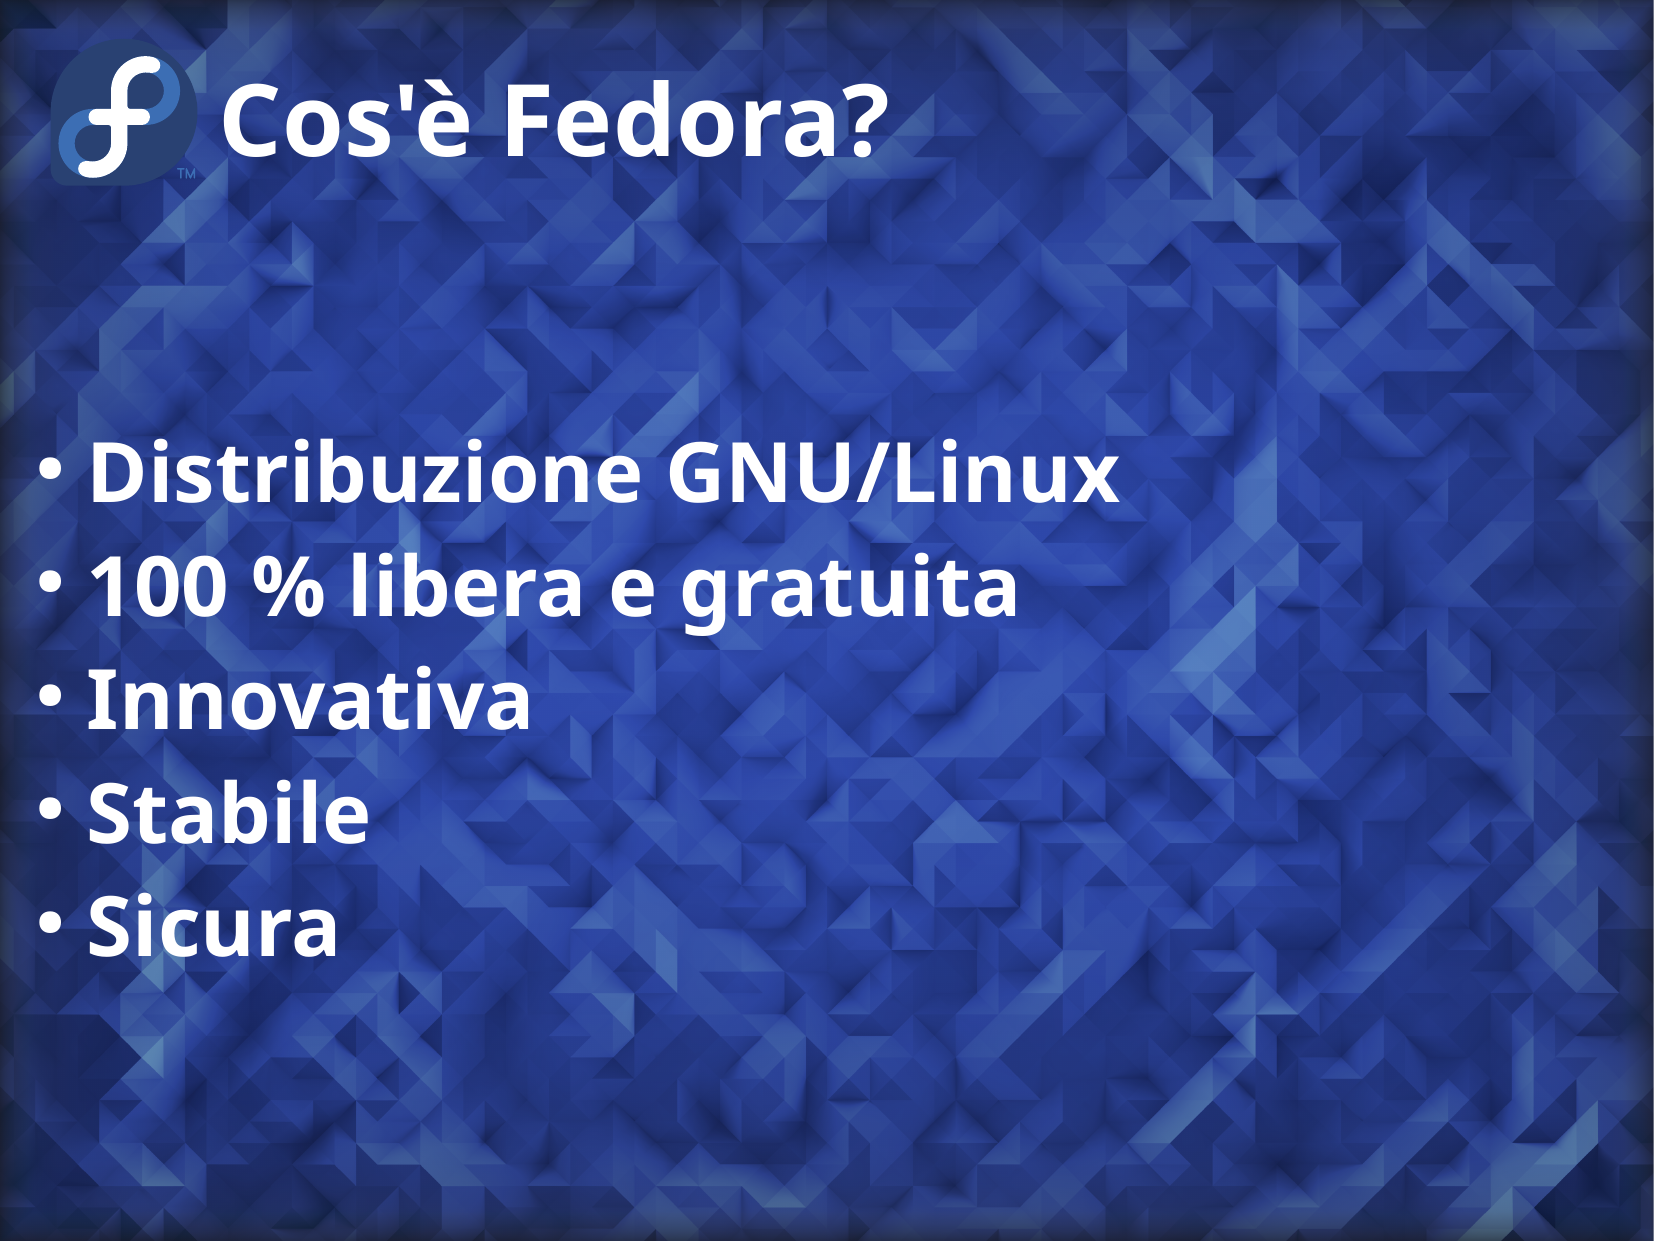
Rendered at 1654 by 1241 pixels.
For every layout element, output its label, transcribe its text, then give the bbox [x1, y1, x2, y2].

title Cos'è Fedora? [272, 23, 1654, 213]
text_box Distribuzione GNU/Linux 100 % libera e gratuita Innovativa Stabile Sicura [35, 434, 1619, 961]
picture [0, 0, 1654, 1241]
